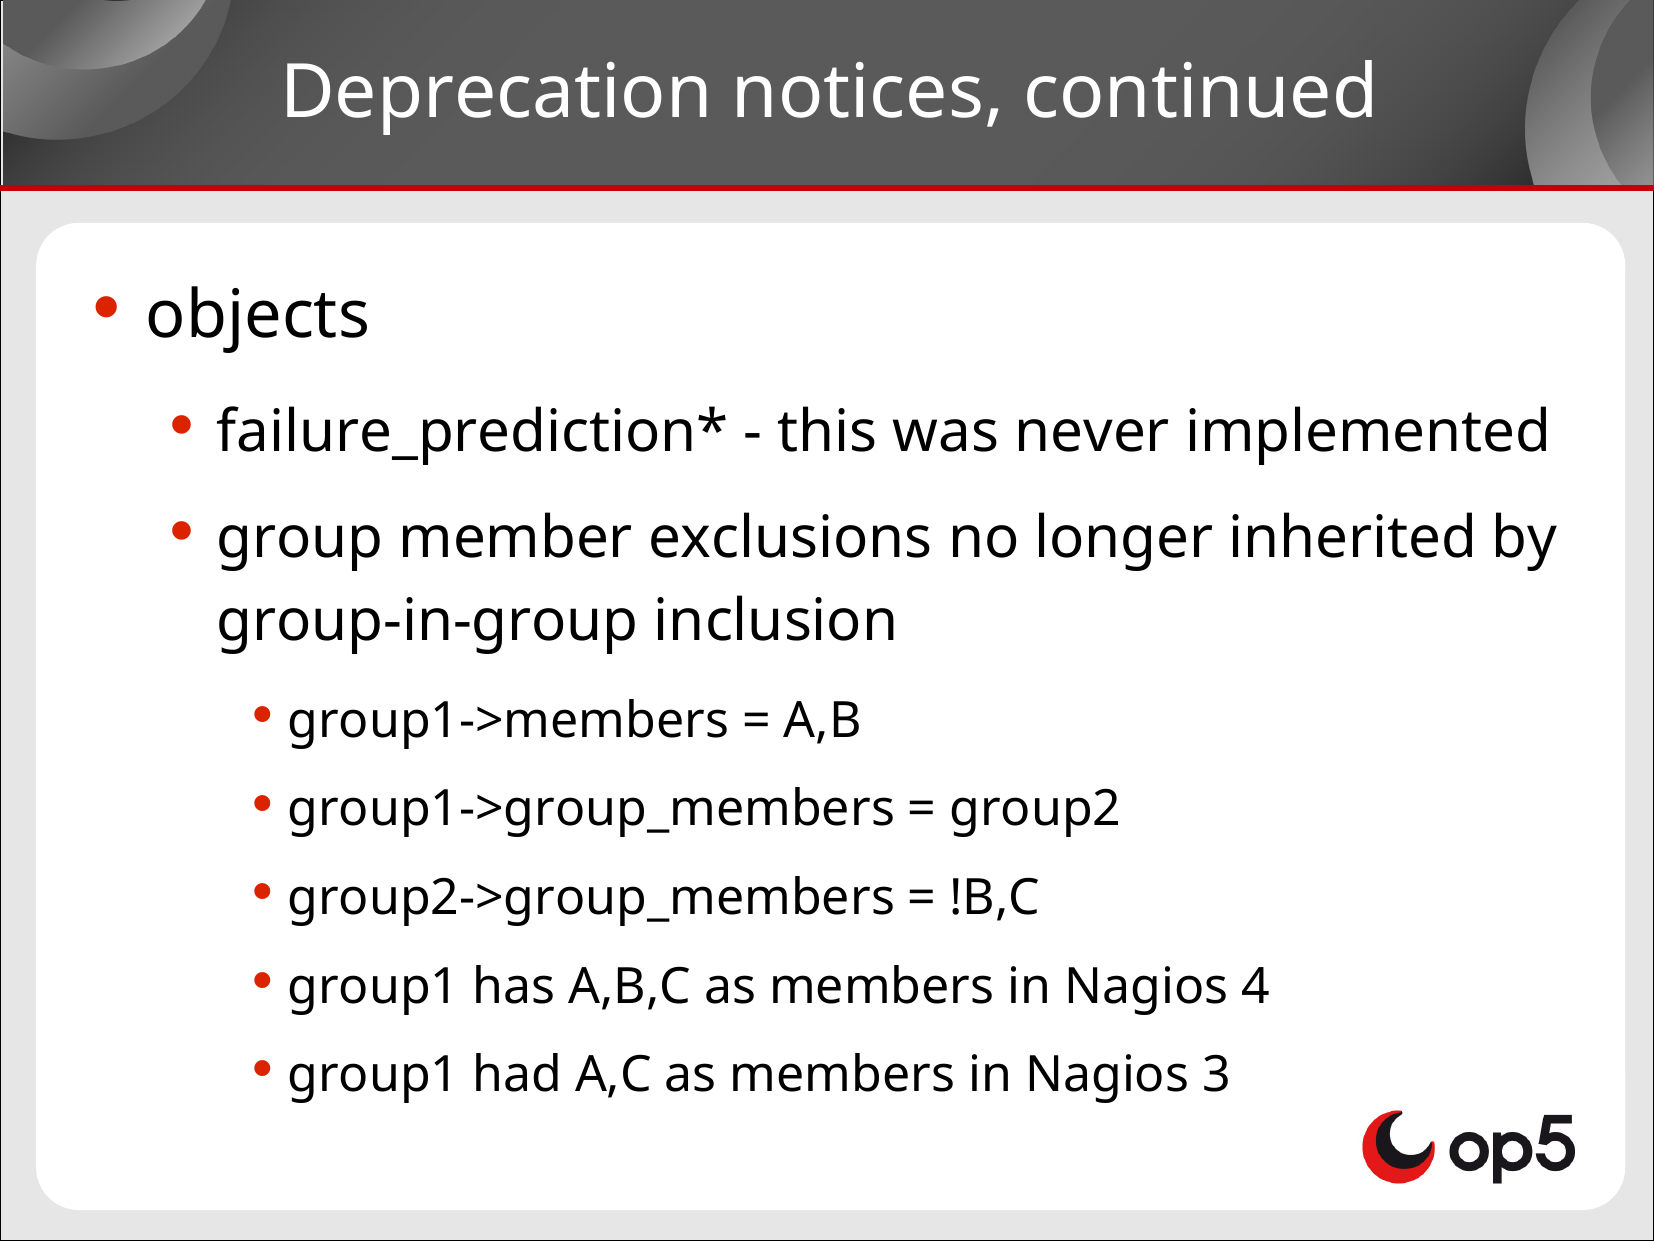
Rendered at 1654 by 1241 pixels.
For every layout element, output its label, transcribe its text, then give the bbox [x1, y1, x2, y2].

picture [1350, 1103, 1587, 1191]
list objects failure_prediction* - this was never implemented group member exclusions no longer inherited by group-in-group inclusion group1->members = A,B group1->group_members = group2 group2->group_members = !B,C group1 has A,B,C as members in Nagios 4 group1 had A,C as members in Nagios 3 [75, 262, 1571, 1133]
picture [3, 0, 1654, 185]
title Deprecation notices, continued [88, 0, 1571, 175]
